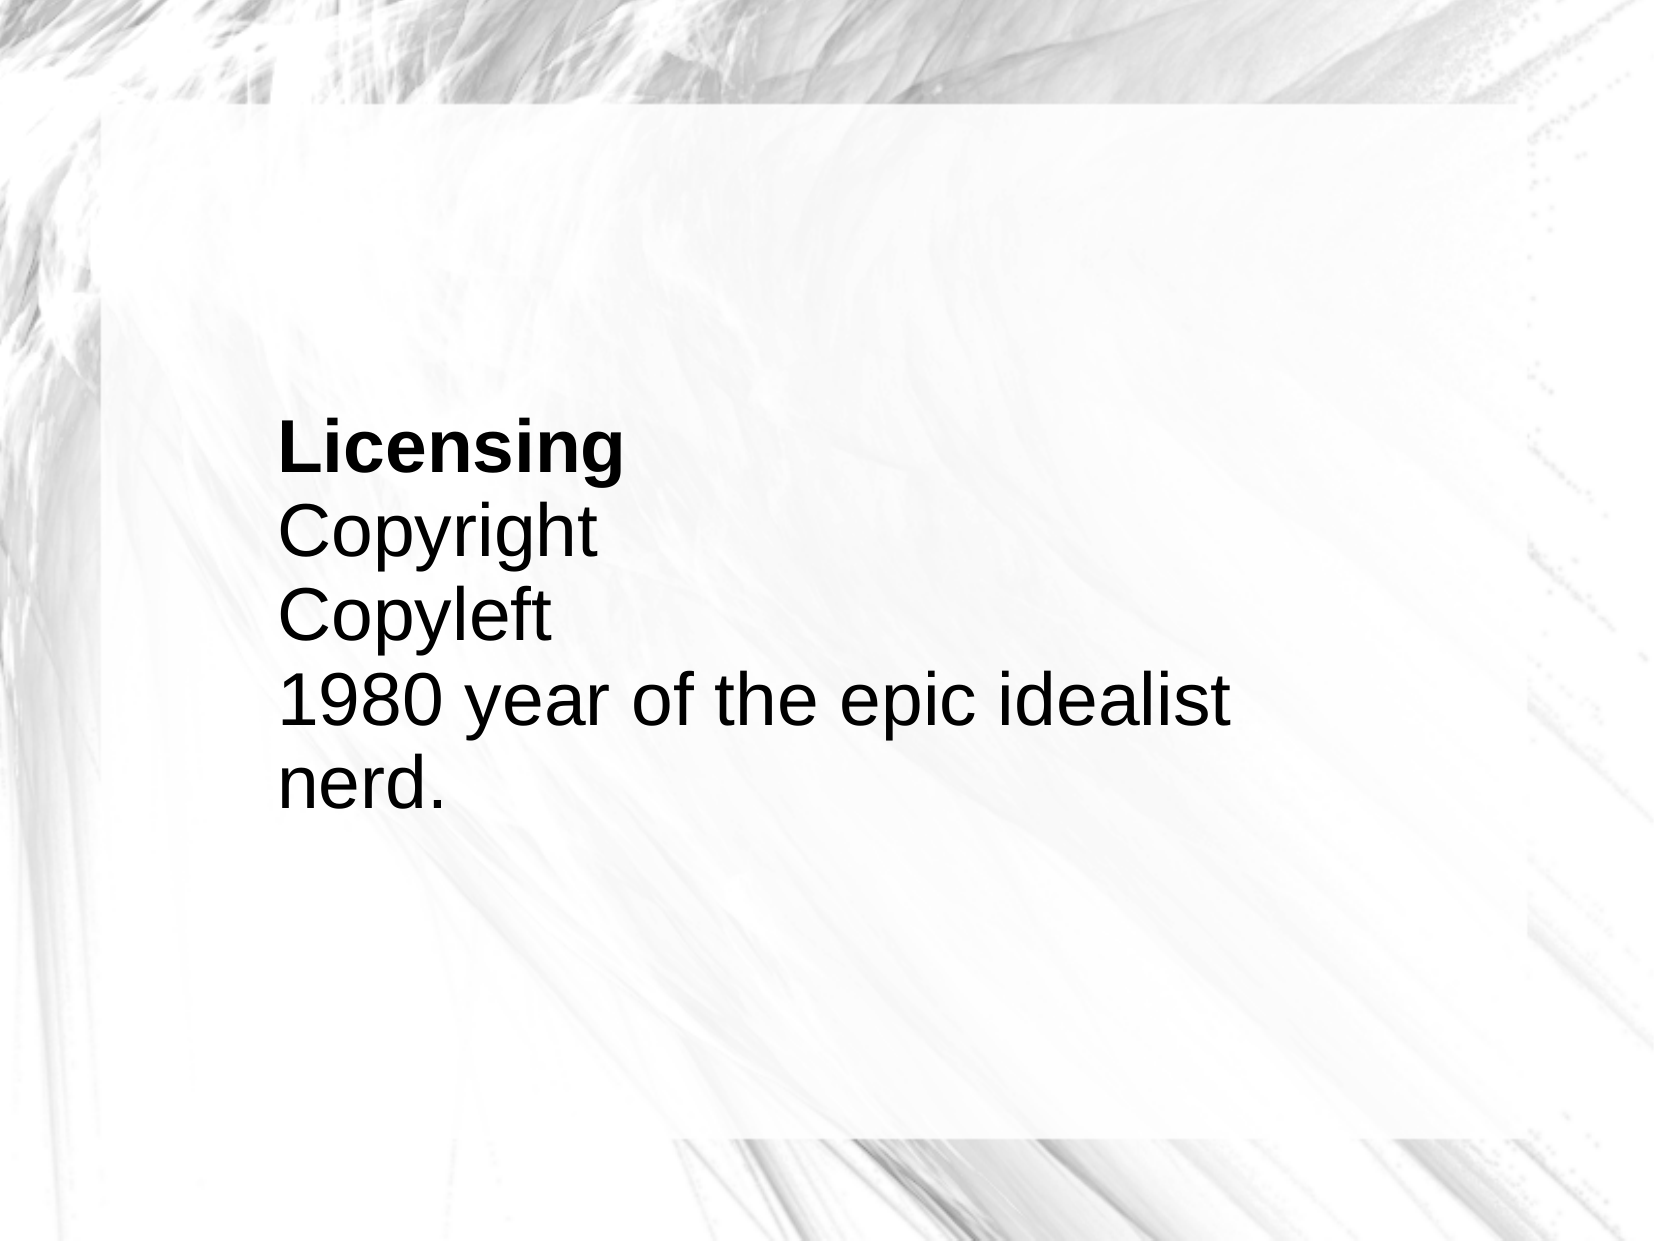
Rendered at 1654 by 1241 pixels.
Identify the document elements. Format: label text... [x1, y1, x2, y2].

text_box Licensing Copyright Copyleft 1980 year of the epic idealist nerd. [262, 397, 1439, 713]
picture [0, 0, 1654, 1241]
